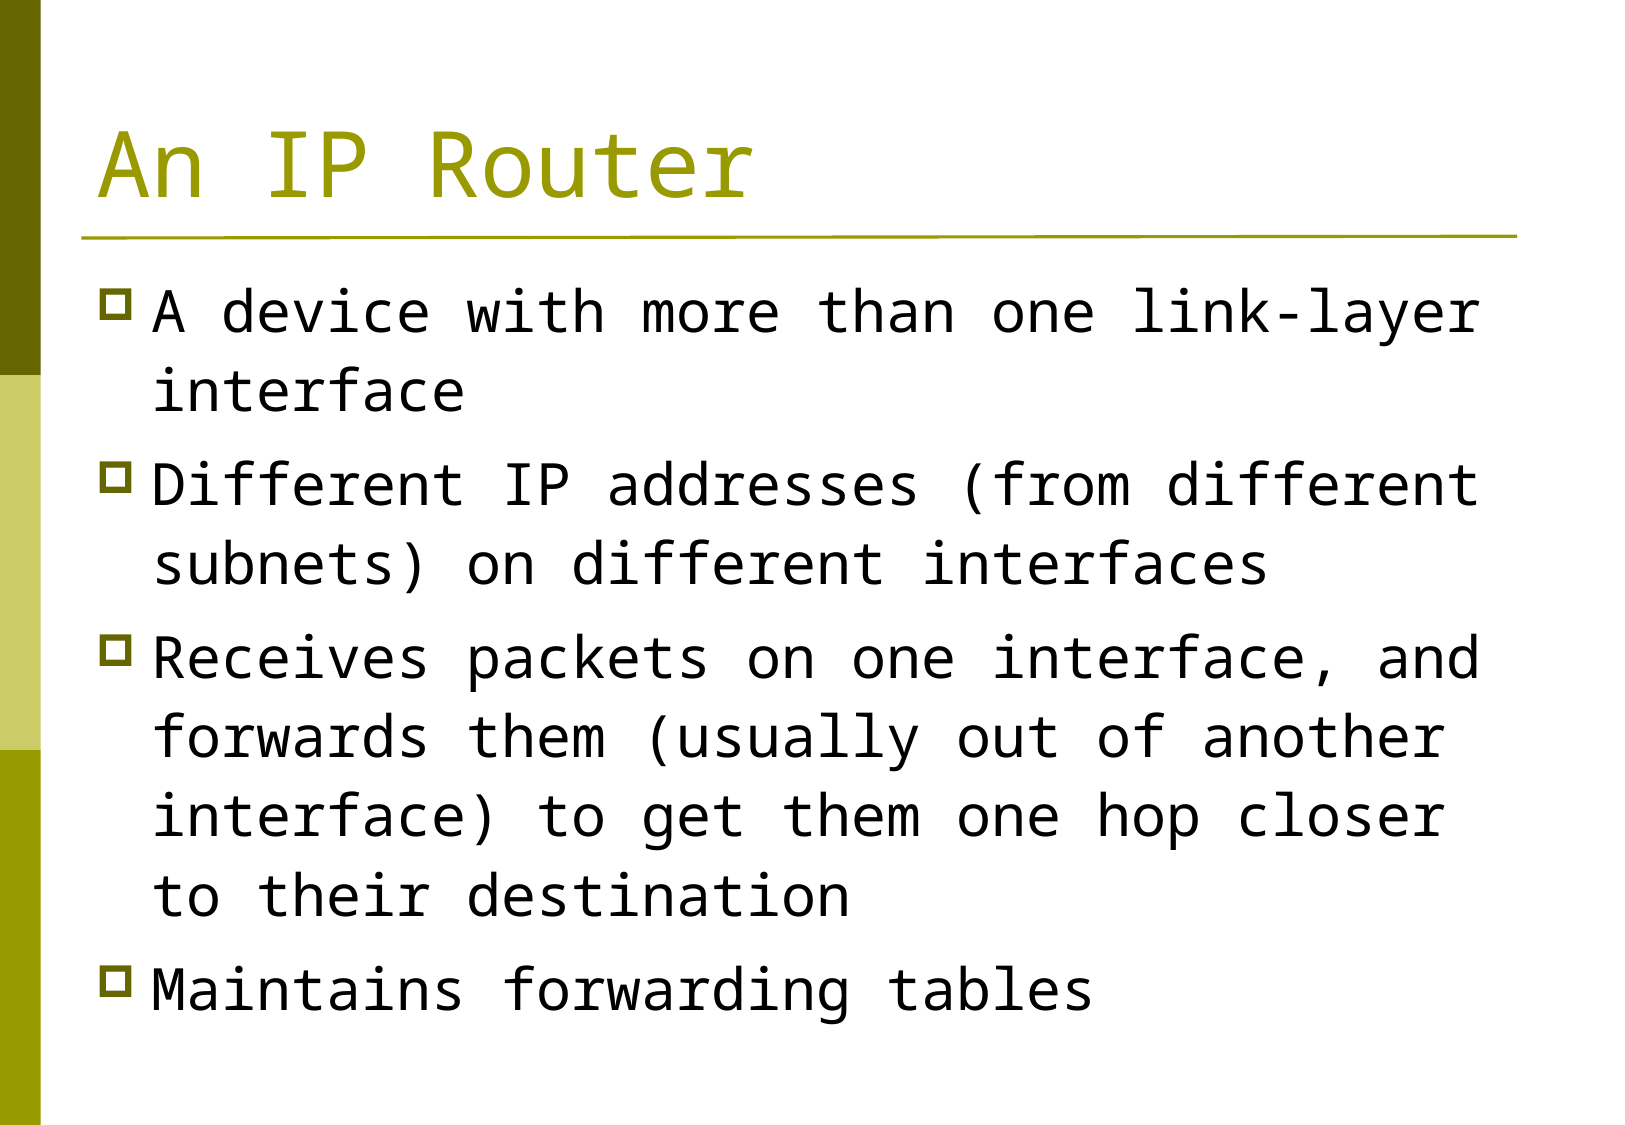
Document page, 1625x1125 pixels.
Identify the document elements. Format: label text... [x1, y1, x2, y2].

list A device with more than one link-layer interface Different IP addresses (from different subnets) on different interfaces Receives packets on one interface, and forwards them (usually out of another interface) to get them one hop closer to their destination Maintains forwarding tables [81, 262, 1544, 1006]
title An IP Router [81, 45, 1544, 233]
